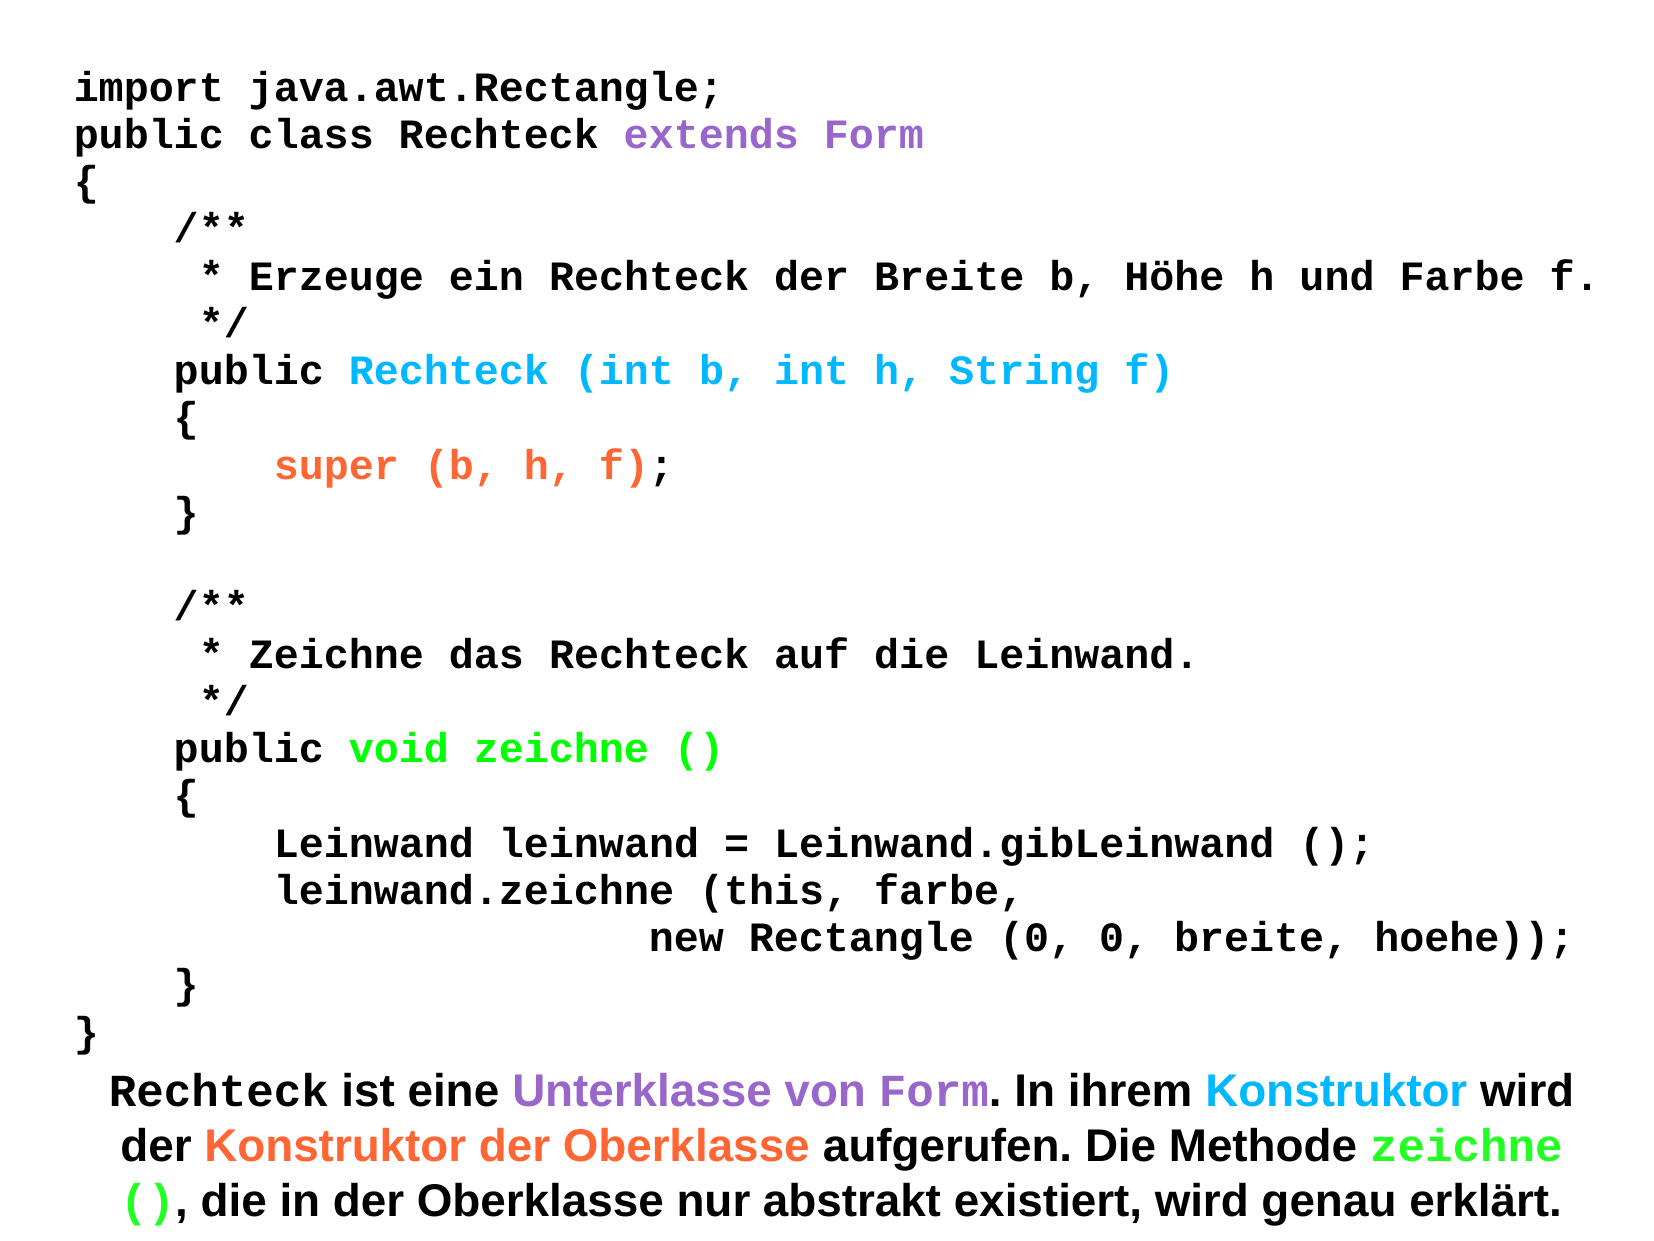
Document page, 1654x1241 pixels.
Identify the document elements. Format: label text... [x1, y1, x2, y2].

text_box import java.awt.Rectangle; public class Rechteck extends Form { /** * Erzeuge ein Rechteck der Breite b, Höhe h und Farbe f. */ public Rechteck (int b, int h, String f) { super (b, h, f); } /** * Zeichne das Rechteck auf die Leinwand. */ public void zeichne () { Leinwand leinwand = Leinwand.gibLeinwand (); leinwand.zeichne (this, farbe, new Rectangle (0, 0, breite, hoehe)); } } [59, 59, 1625, 1057]
text_box Rechteck ist eine Unterklasse von Form. In ihrem Konstruktor wird der Konstruktor der Oberklasse aufgerufen. Die Methode zeichne (), die in der Oberklasse nur abstrakt existiert, wird genau erklärt. [59, 1057, 1625, 1241]
